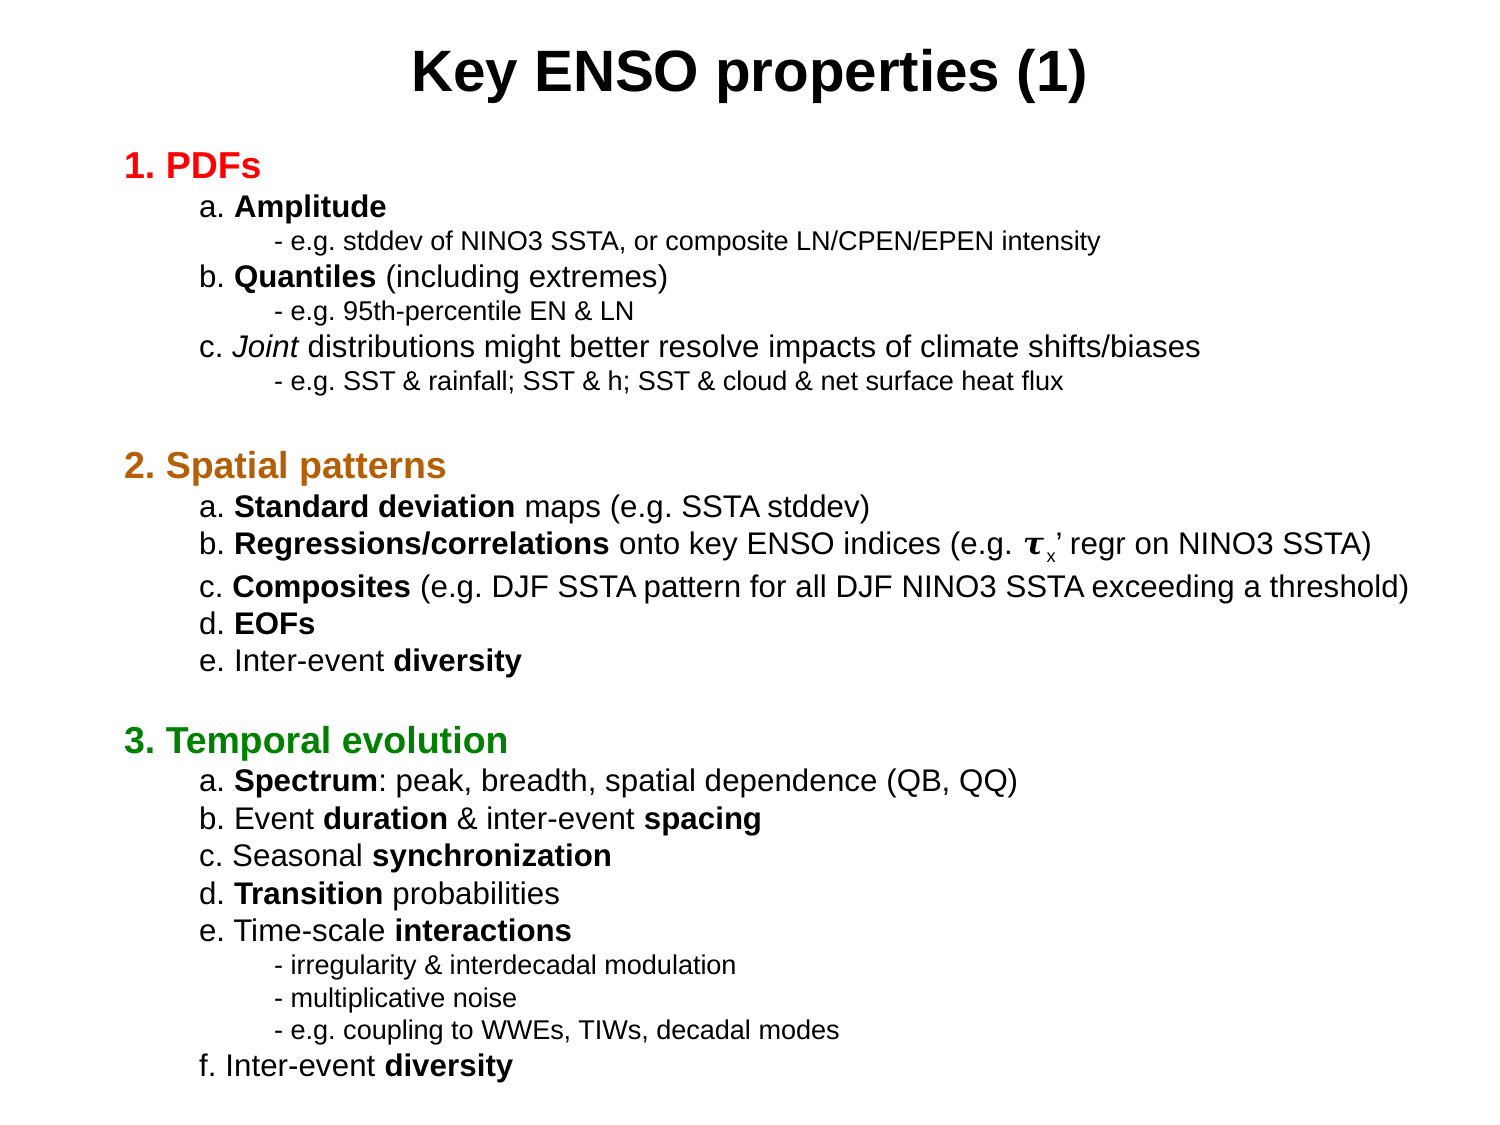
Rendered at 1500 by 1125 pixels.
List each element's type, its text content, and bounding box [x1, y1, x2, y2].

text_box 1. PDFs a. Amplitude - e.g. stddev of NINO3 SSTA, or composite LN/CPEN/EPEN intensity b. Quantiles (including extremes) - e.g. 95th-percentile EN & LN c. Joint distributions might better resolve impacts of climate shifts/biases - e.g. SST & rainfall; SST & h; SST & cloud & net surface heat flux 2. Spatial patterns a. Standard deviation maps (e.g. SSTA stddev) b. Regressions/correlations onto key ENSO indices (e.g. 𝝉x’ regr on NINO3 SSTA) c. Composites (e.g. DJF SSTA pattern for all DJF NINO3 SSTA exceeding a threshold) d. EOFs e. Inter-event diversity 3. Temporal evolution a. Spectrum: peak, breadth, spatial dependence (QB, QQ) b. Event duration & inter-event spacing c. Seasonal synchronization d. Transition probabilities e. Time-scale interactions - irregularity & interdecadal modulation - multiplicative noise - e.g. coupling to WWEs, TIWs, decadal modes f. Inter-event diversity [109, 133, 1455, 1115]
text_box Key ENSO properties (1) [25, 25, 1475, 111]
